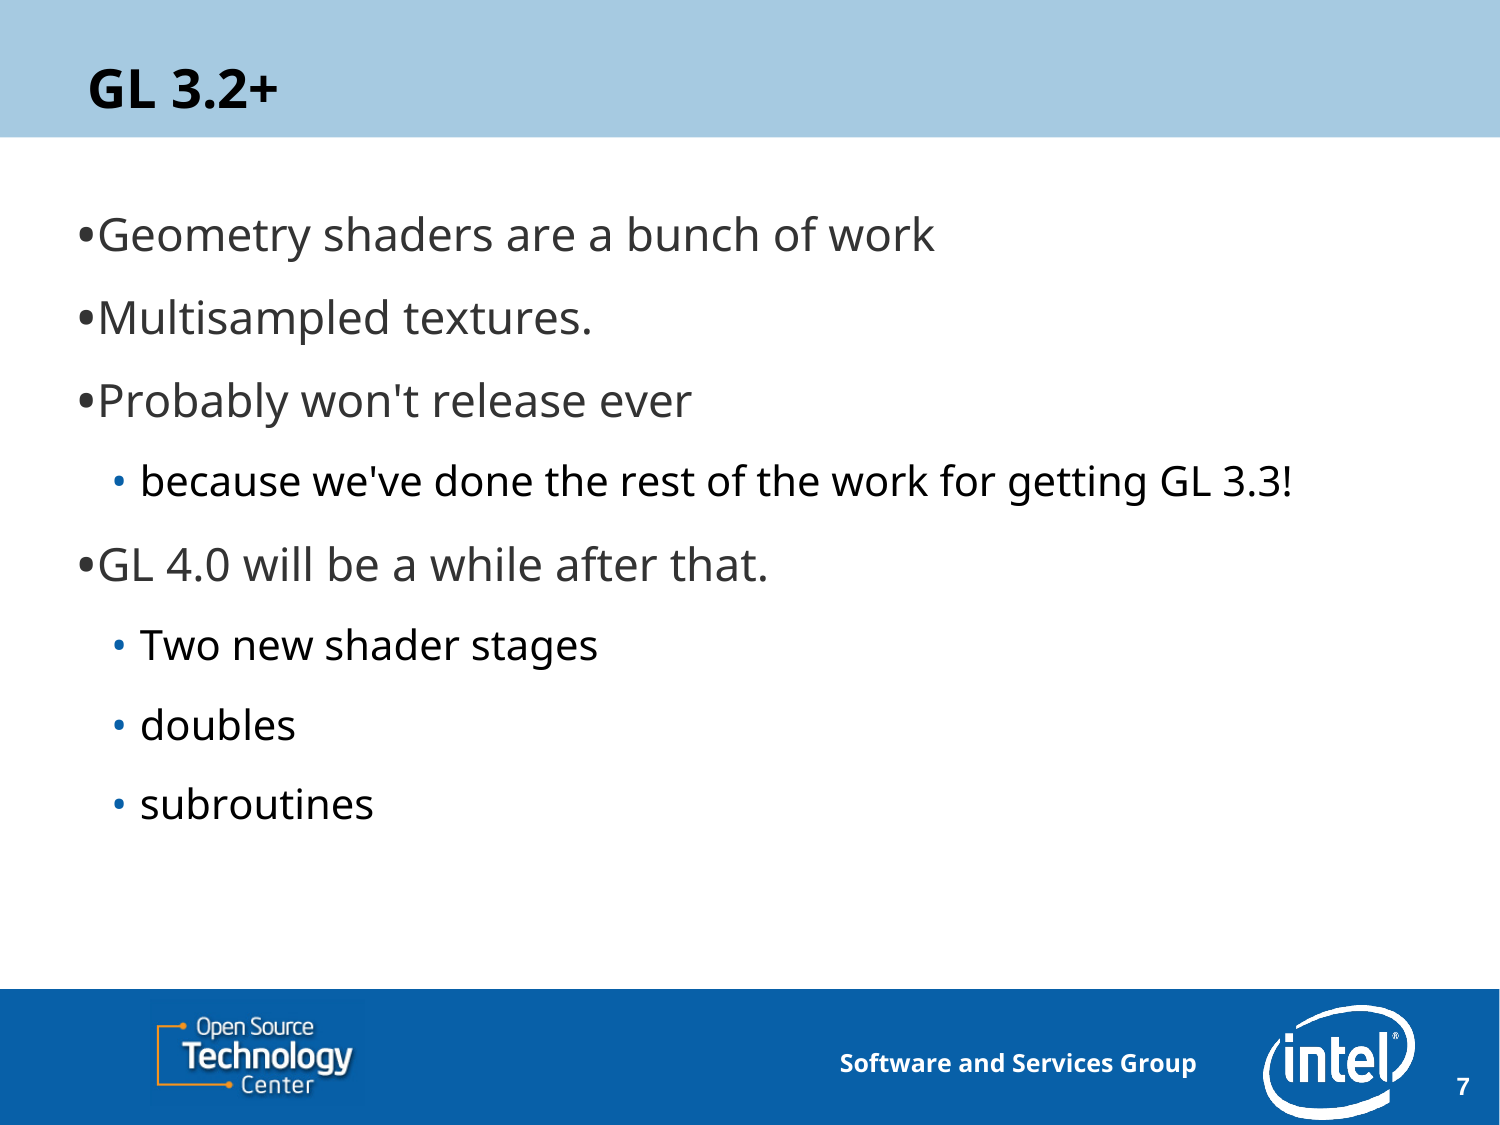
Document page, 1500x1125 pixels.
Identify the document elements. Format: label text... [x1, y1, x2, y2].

title GL 3.2+ [87, 37, 1446, 138]
picture [150, 999, 365, 1106]
picture [1263, 1005, 1415, 1120]
list Geometry shaders are a bunch of work Multisampled textures. Probably won't release ever because we've done the rest of the work for getting GL 3.3! GL 4.0 will be a while after that. Two new shader stages doubles subroutines [74, 202, 1425, 945]
